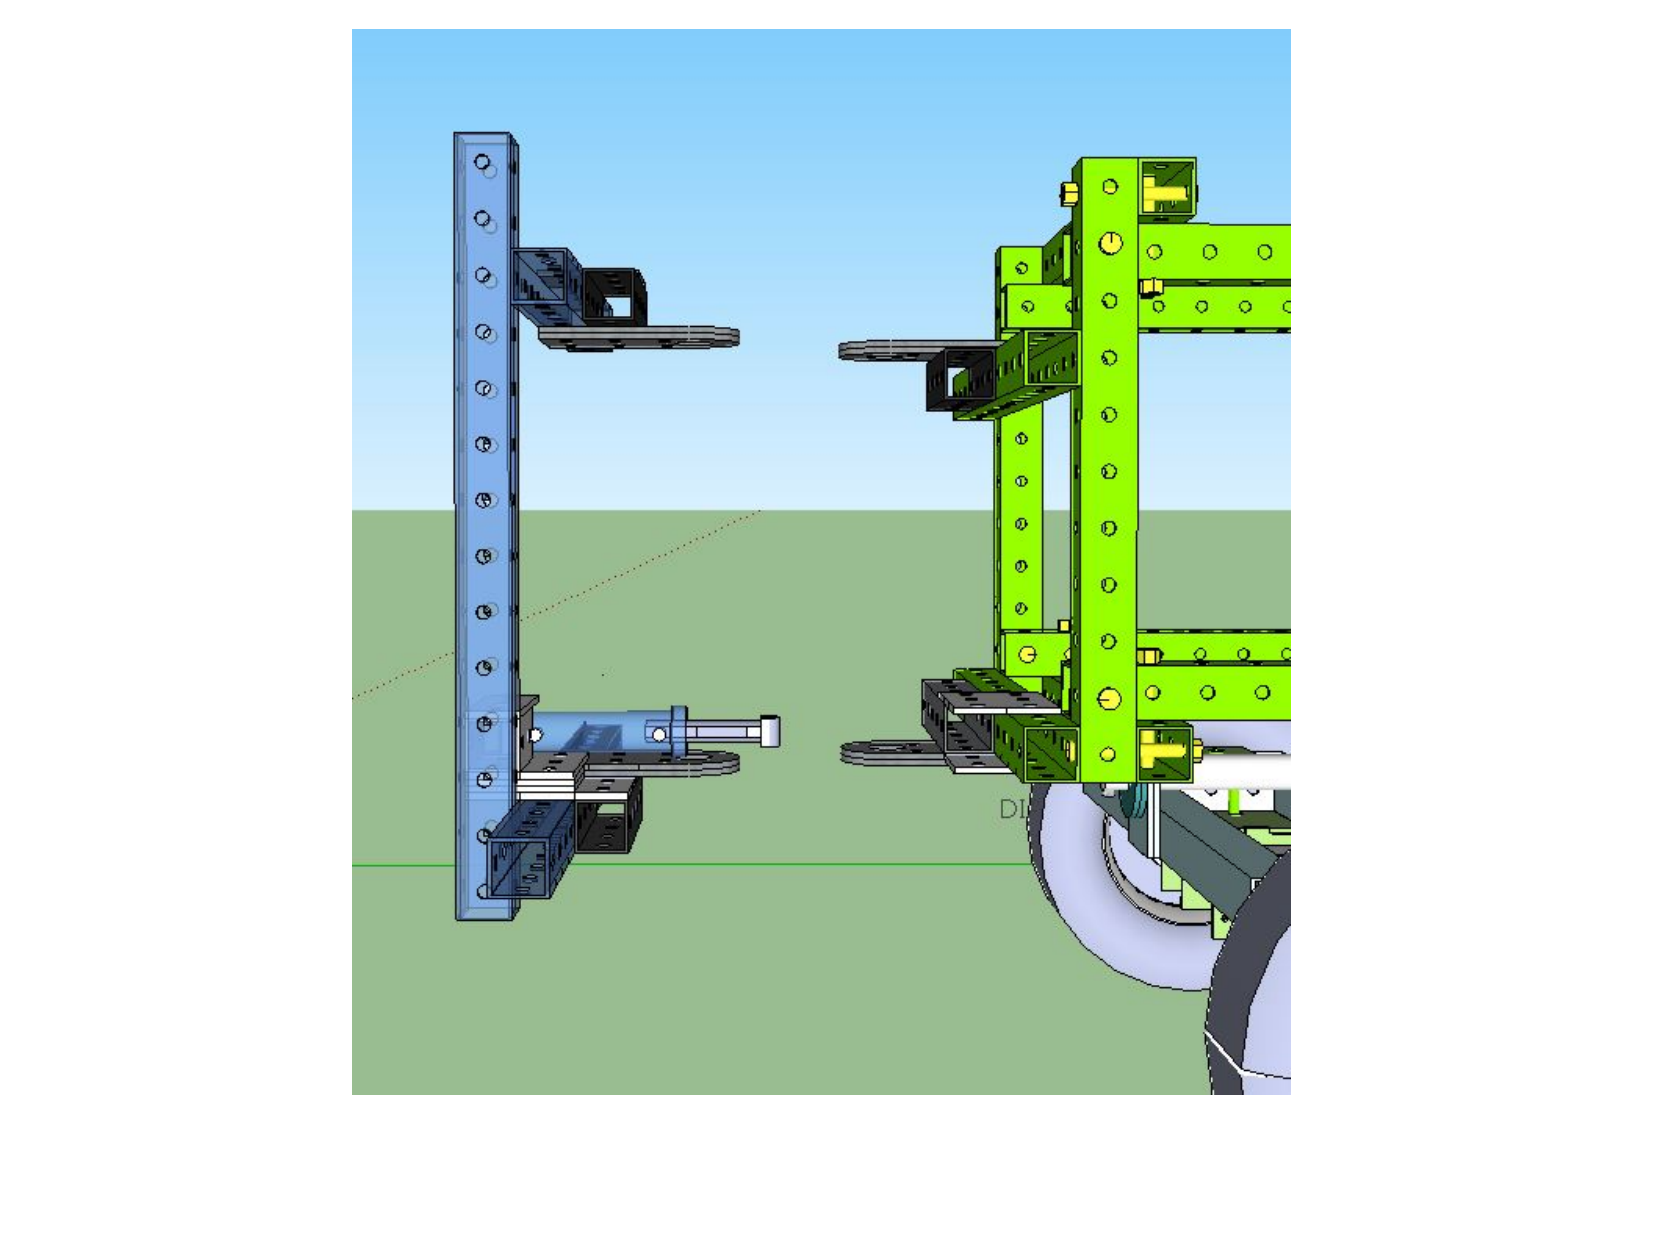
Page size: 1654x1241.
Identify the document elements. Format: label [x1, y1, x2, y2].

picture [352, 29, 1291, 1096]
